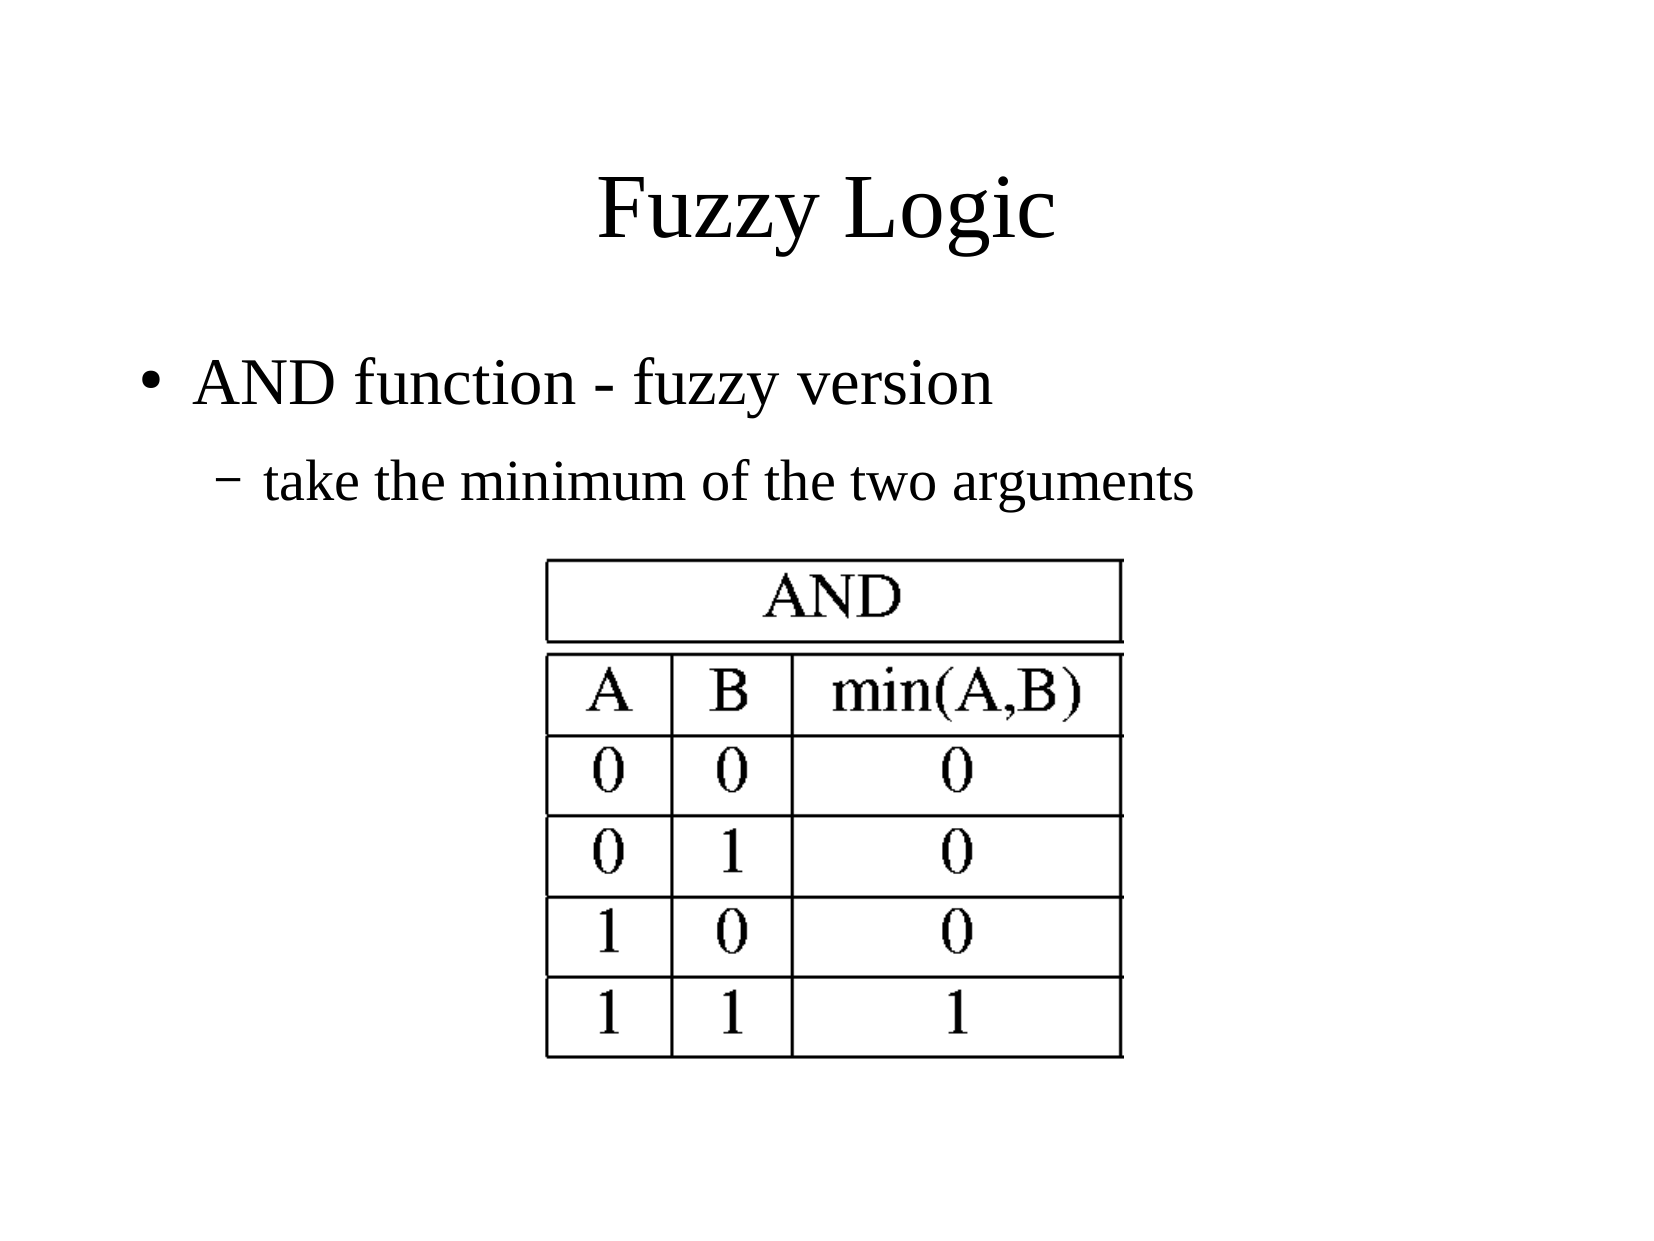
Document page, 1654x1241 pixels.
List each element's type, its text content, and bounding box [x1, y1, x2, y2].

chart [544, 556, 1124, 1062]
list AND function - fuzzy version take the minimum of the two arguments [121, 344, 1534, 557]
title Fuzzy Logic [121, 102, 1534, 311]
